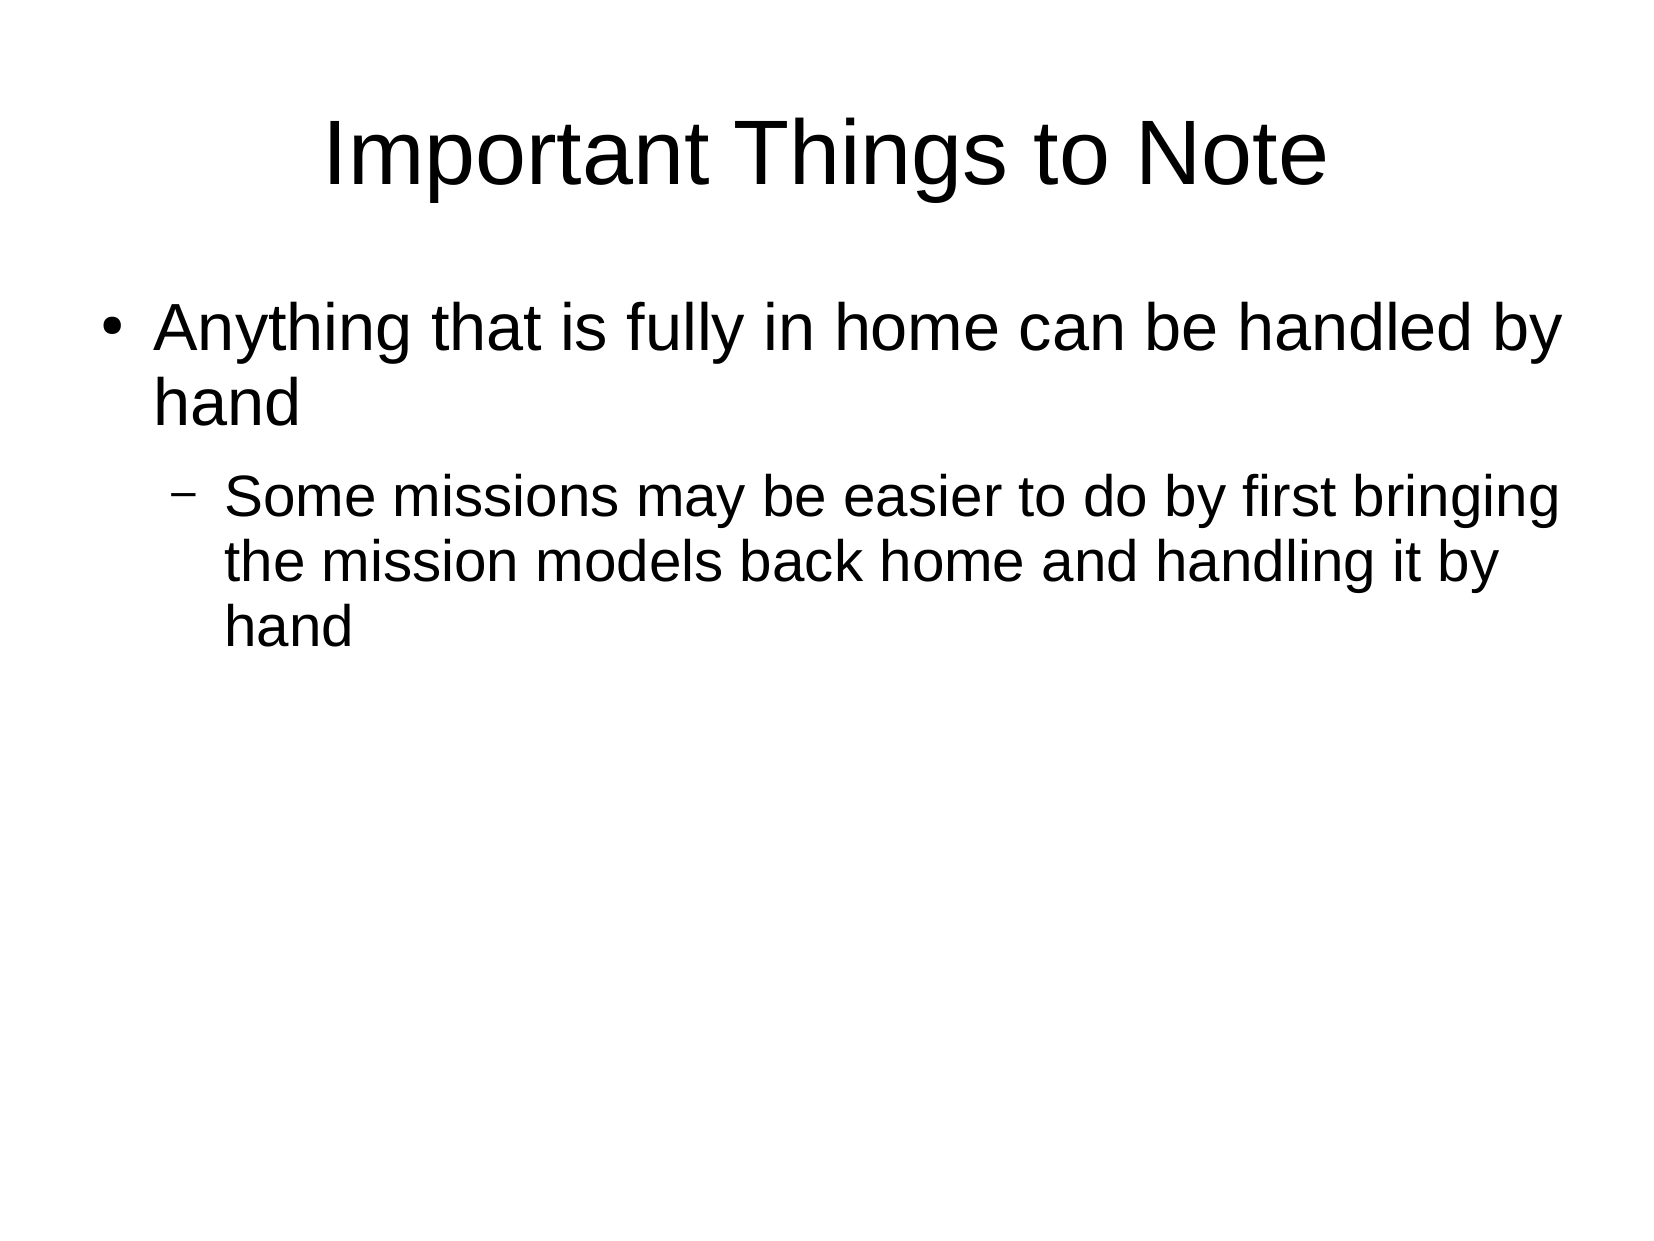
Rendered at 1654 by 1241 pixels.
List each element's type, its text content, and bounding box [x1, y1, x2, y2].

title Important Things to Note [82, 49, 1571, 257]
list Anything that is fully in home can be handled by hand Some missions may be easier to do by first bringing the mission models back home and handling it by hand [82, 290, 1571, 1111]
